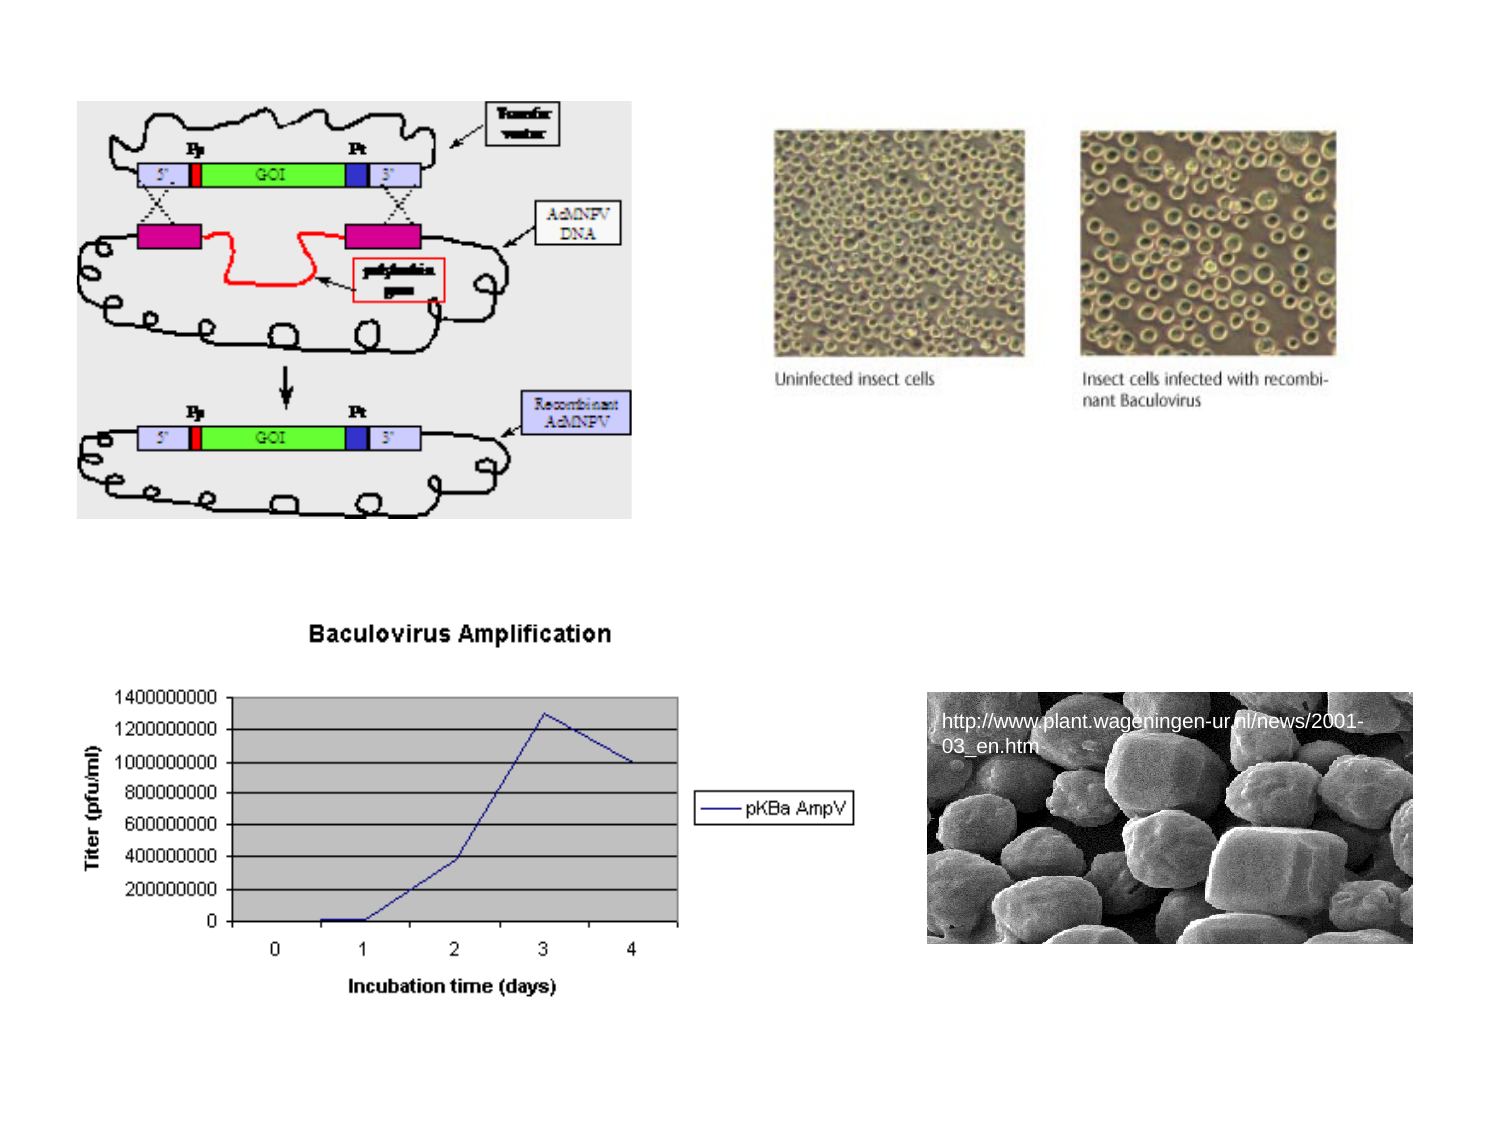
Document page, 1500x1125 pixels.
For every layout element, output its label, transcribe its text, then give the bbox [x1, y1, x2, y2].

picture [927, 765, 1413, 944]
picture [76, 101, 632, 519]
picture [761, 113, 1353, 423]
picture [64, 609, 857, 1004]
picture [927, 692, 1413, 699]
text_box http://www.plant.wageningen-ur.nl/news/2001-03_en.htm [927, 699, 1424, 765]
